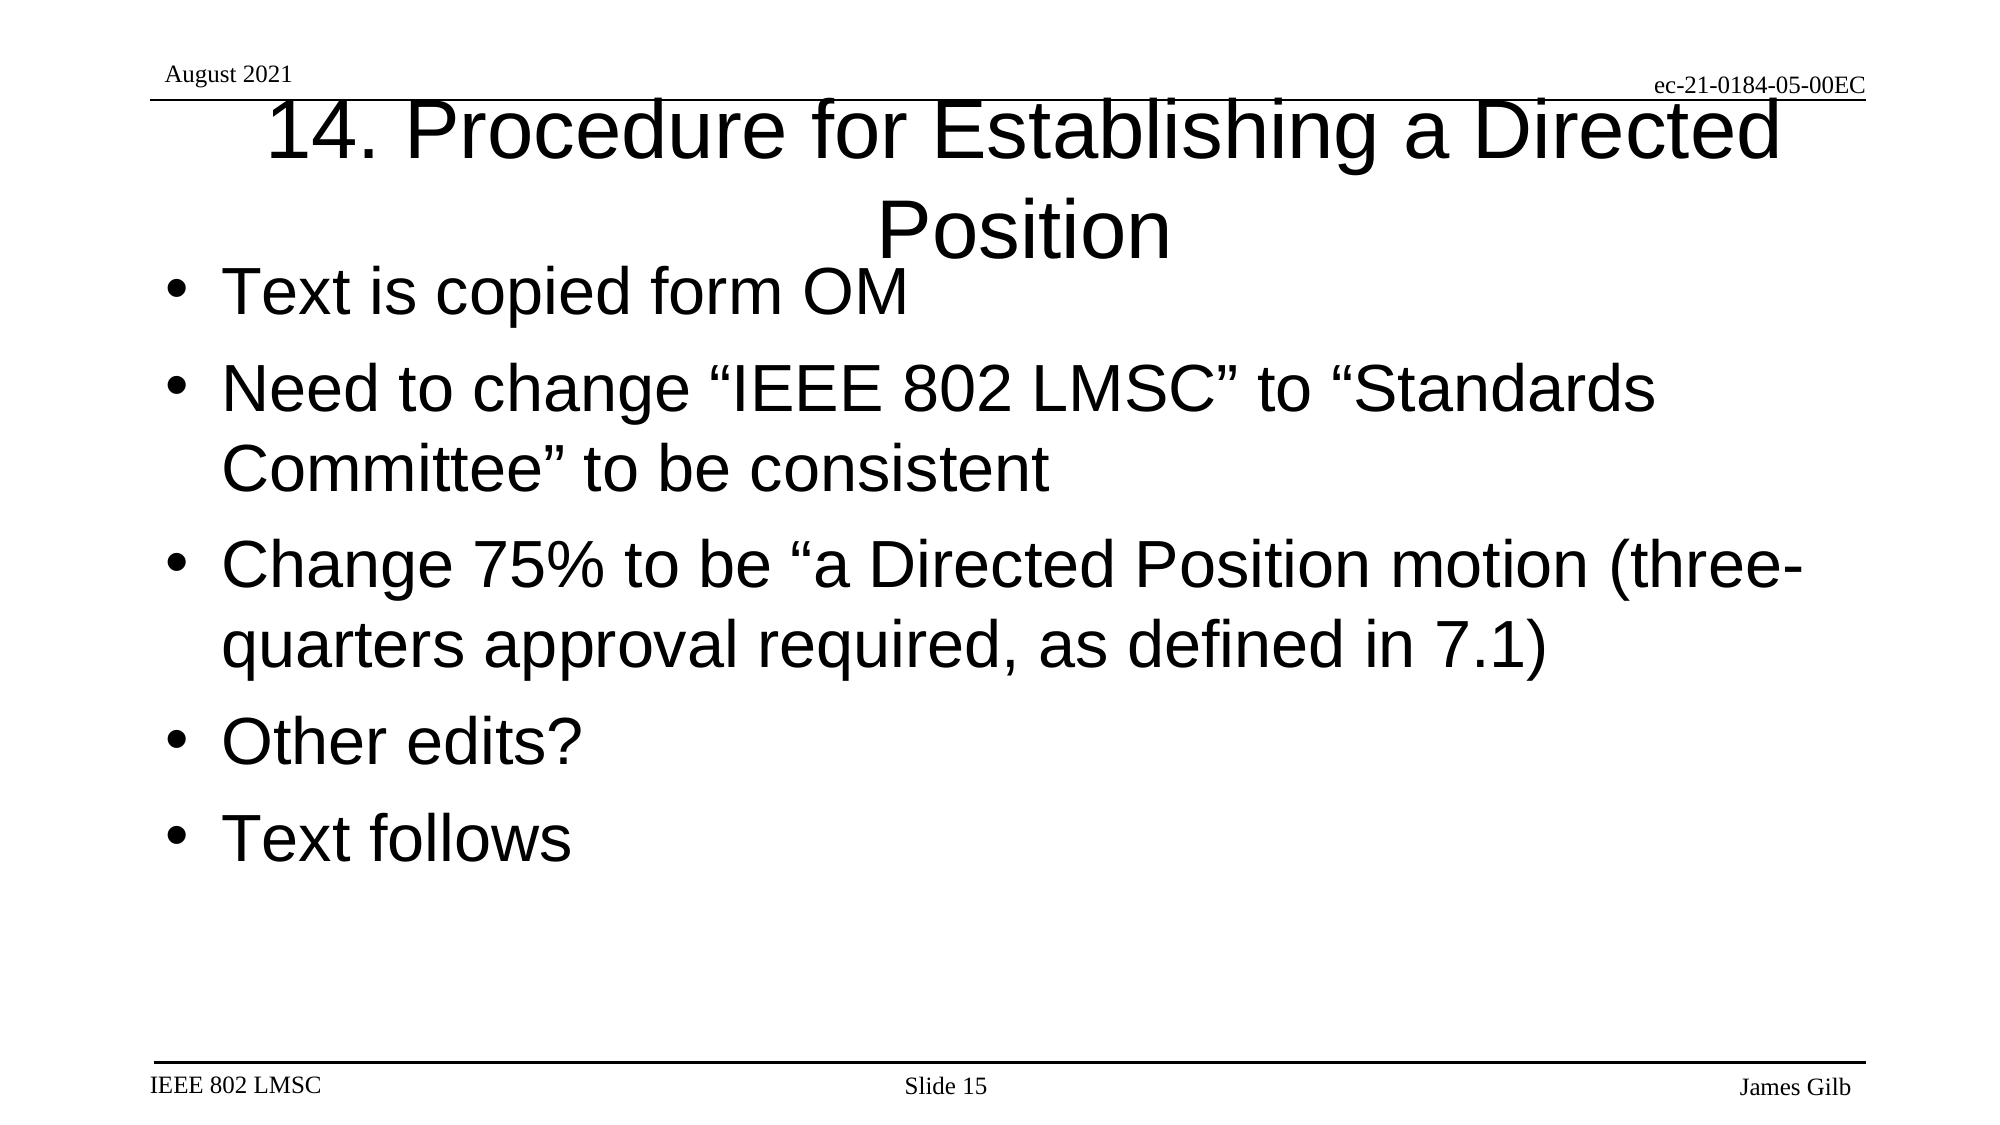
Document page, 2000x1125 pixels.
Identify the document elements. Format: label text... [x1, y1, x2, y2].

list Text is copied form OM Need to change “IEEE 802 LMSC” to “Standards Committee” to be consistent Change 75% to be “a Directed Position motion (three-quarters approval required, as defined in 7.1) Other edits? Text follows [149, 239, 1900, 1051]
title 14. Procedure for Establishing a Directed Position [149, 67, 1900, 239]
